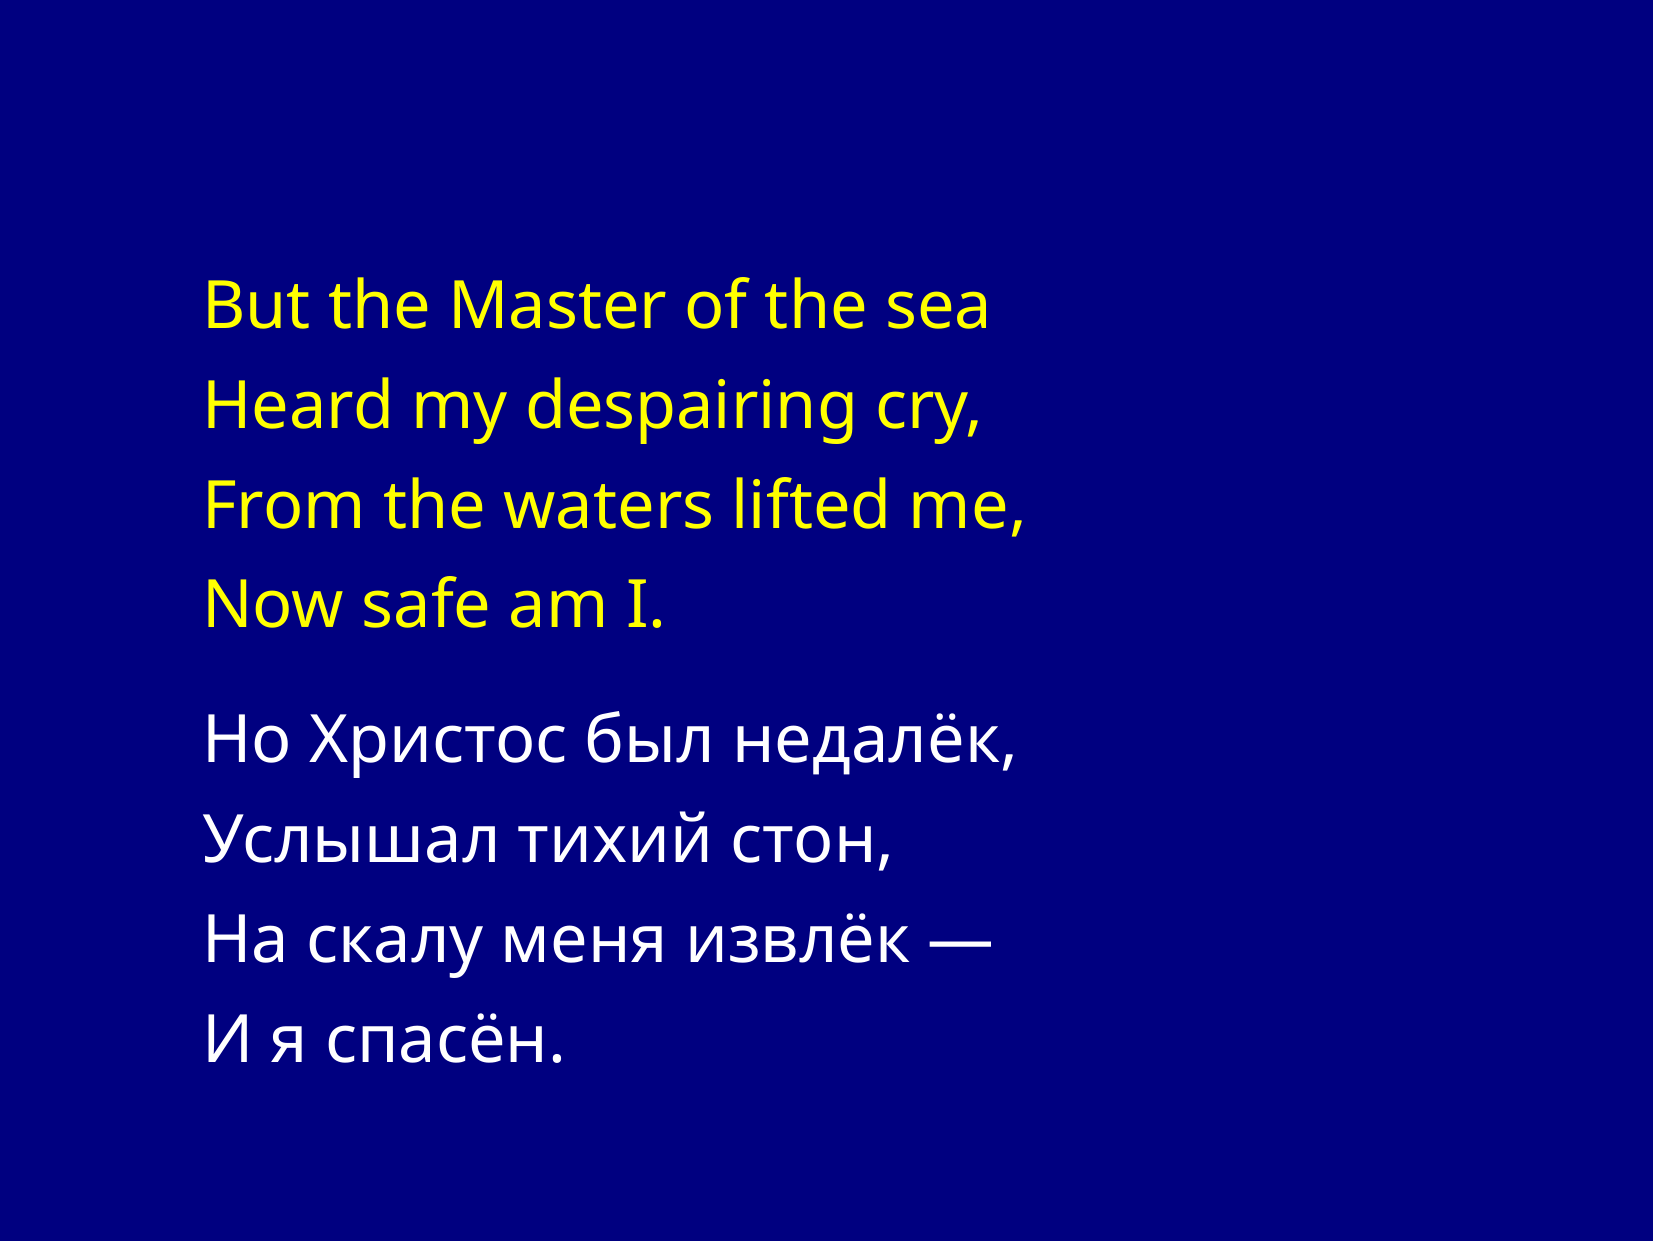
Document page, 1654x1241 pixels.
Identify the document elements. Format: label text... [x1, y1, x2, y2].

text_box But the Master of the sea Heard my despairing cry, From the waters lifted me, Now safe am I. [75, 150, 1576, 638]
text_box Но Христос был недалёк, Услышал тихий стон, На скалу меня извлёк — И я спасён. [75, 675, 1576, 1163]
